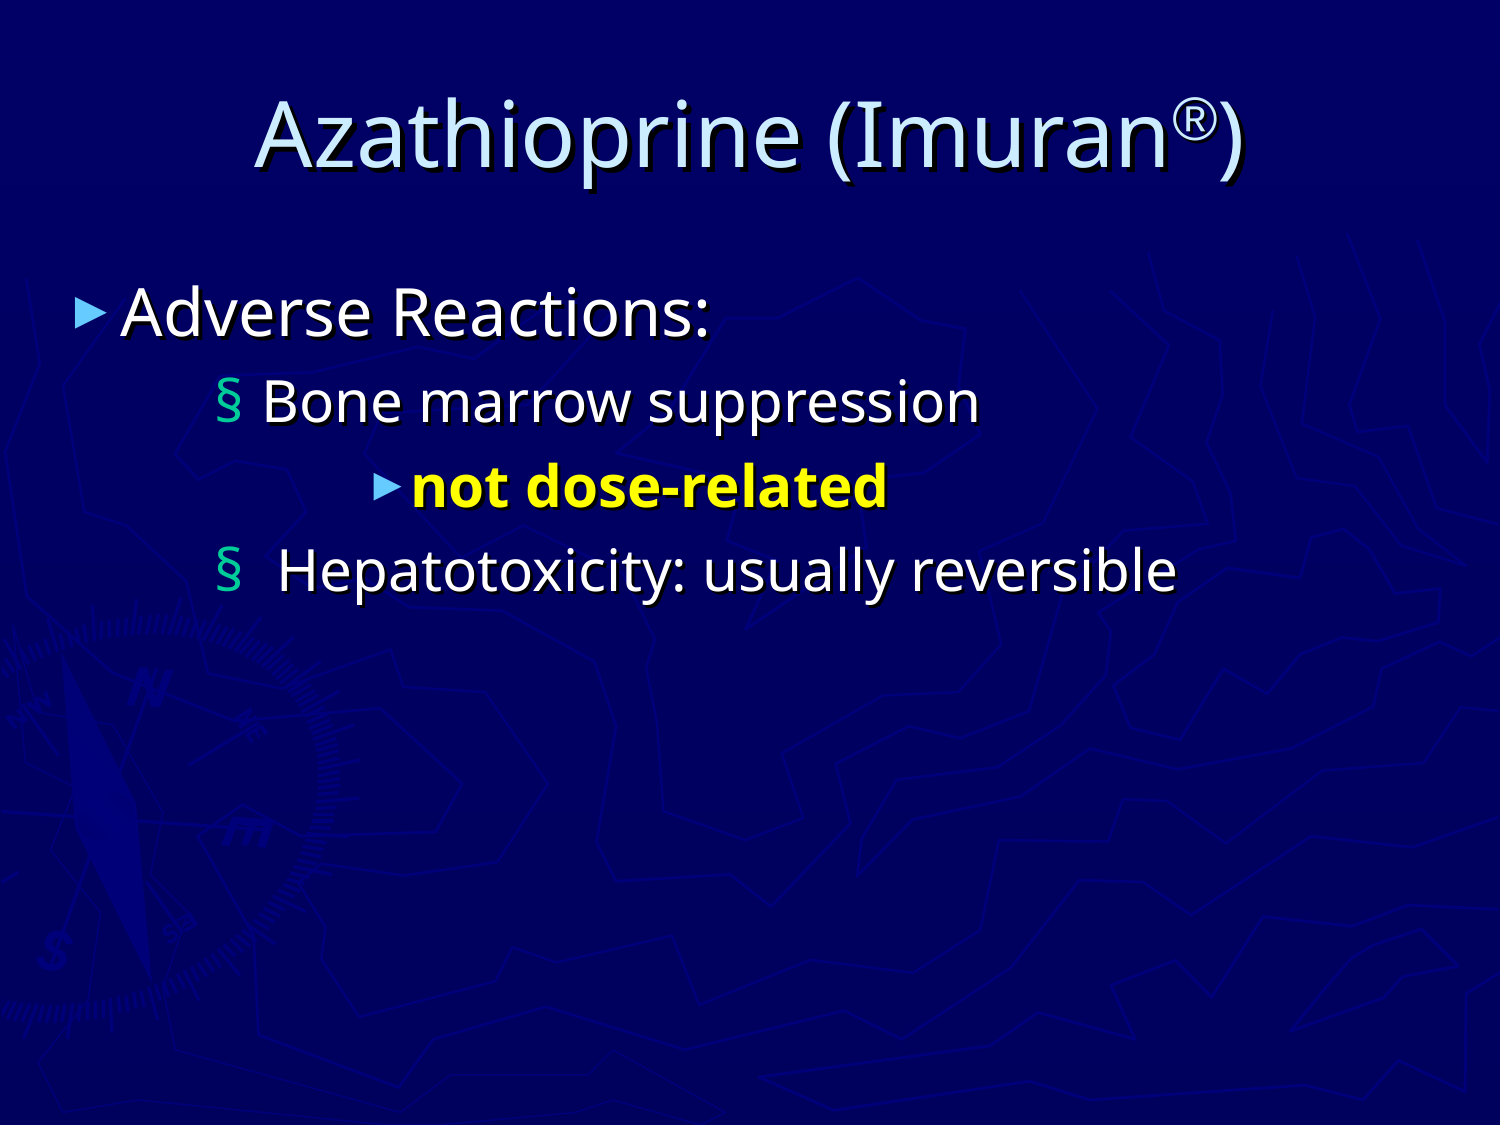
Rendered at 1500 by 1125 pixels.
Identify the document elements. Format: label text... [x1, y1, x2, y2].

list Adverse Reactions: Bone marrow suppression not dose-related Hepatotoxicity: usually reversible [49, 262, 1451, 1001]
title Azathioprine (Imuran®) [49, 37, 1451, 225]
